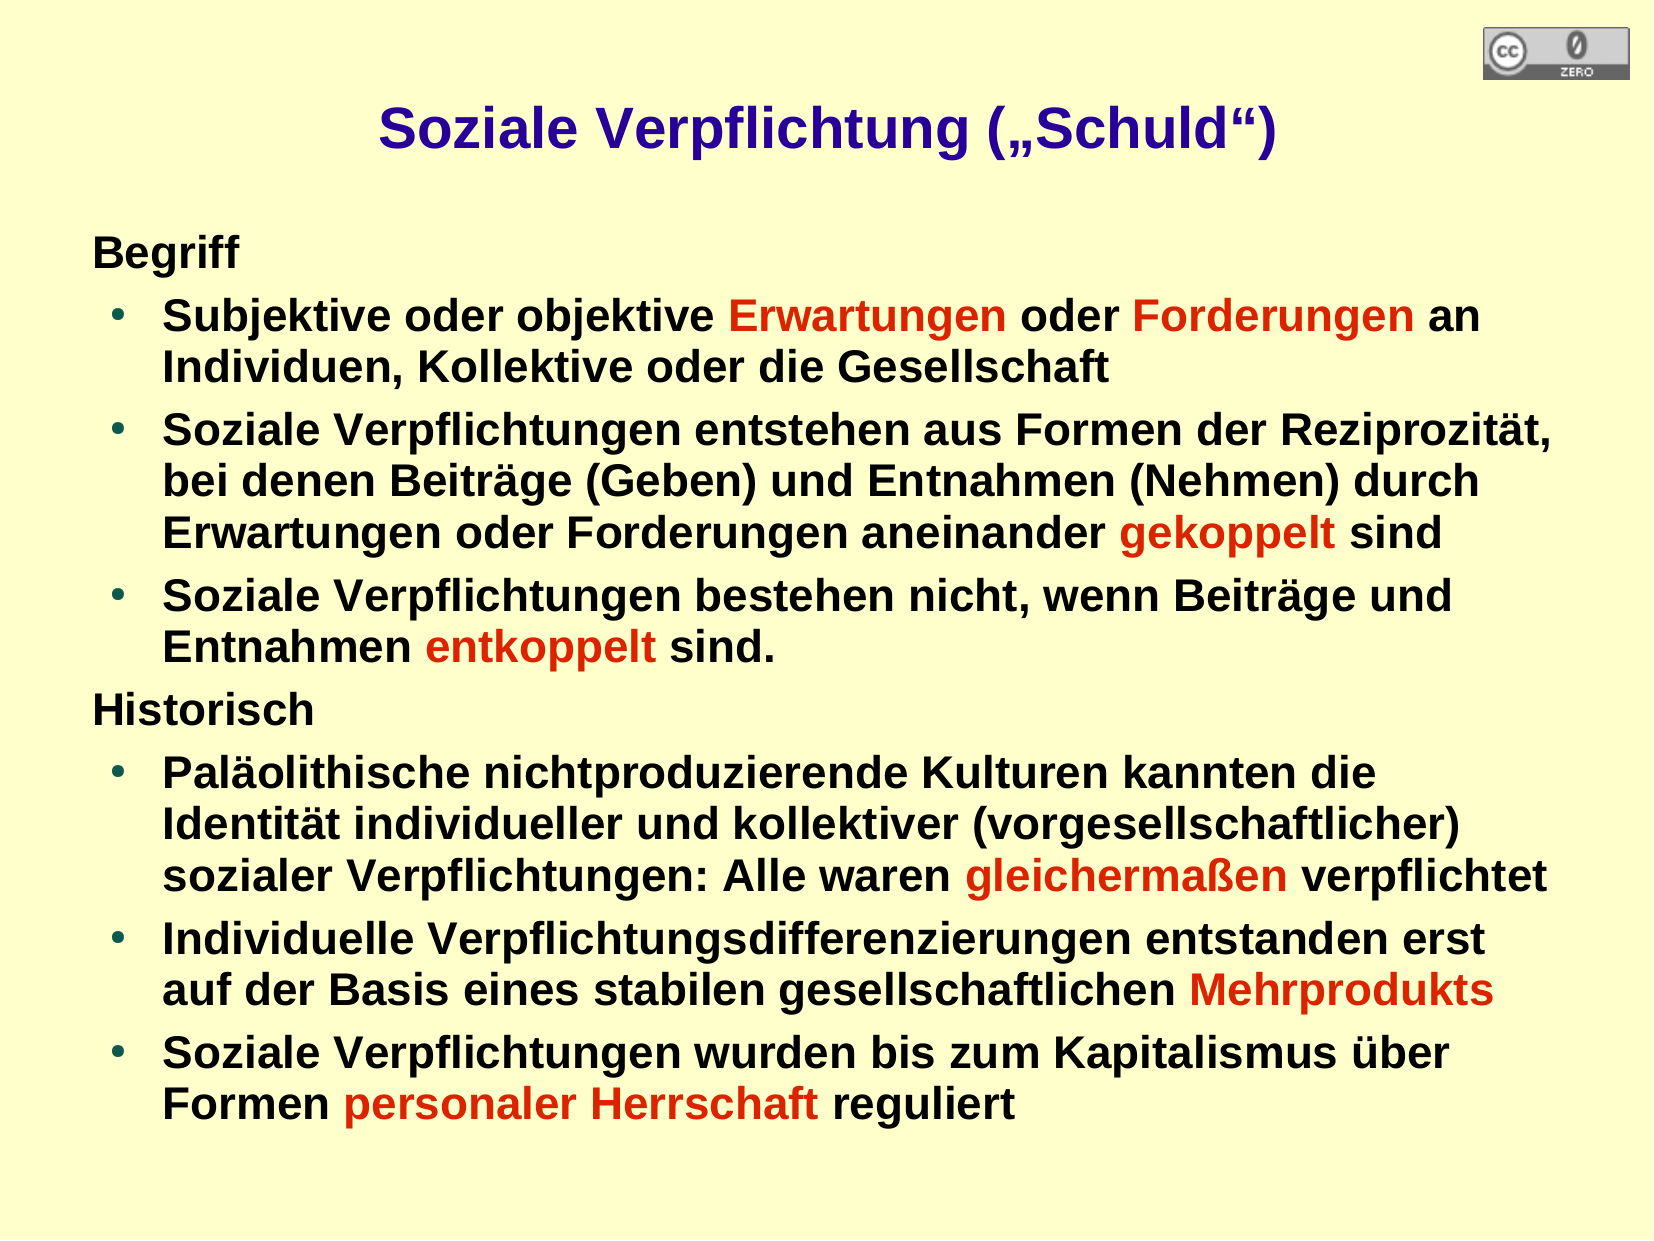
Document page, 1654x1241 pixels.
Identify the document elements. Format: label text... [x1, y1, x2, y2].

title Soziale Verpflichtung („Schuld“) [86, 49, 1571, 207]
list Begriff Subjektive oder objektive Erwartungen oder Forderungen an Individuen, Kollektive oder die Gesellschaft Soziale Verpflichtungen entstehen aus Formen der Reziprozität, bei denen Beiträge (Geben) und Entnahmen (Nehmen) durch Erwartungen oder Forderungen aneinander gekoppelt sind Soziale Verpflichtungen bestehen nicht, wenn Beiträge und Entnahmen entkoppelt sind. Historisch Paläolithische nichtproduzierende Kulturen kannten die Identität individueller und kollektiver (vorgesellschaftlicher) sozialer Verpflichtungen: Alle waren gleichermaßen verpflichtet Individuelle Verpflichtungsdifferenzierungen entstanden erst auf der Basis eines stabilen gesellschaftlichen Mehrprodukts Soziale Verpflichtungen wurden bis zum Kapitalismus über Formen personaler Herrschaft reguliert [92, 226, 1565, 1130]
picture [1483, 27, 1630, 80]
